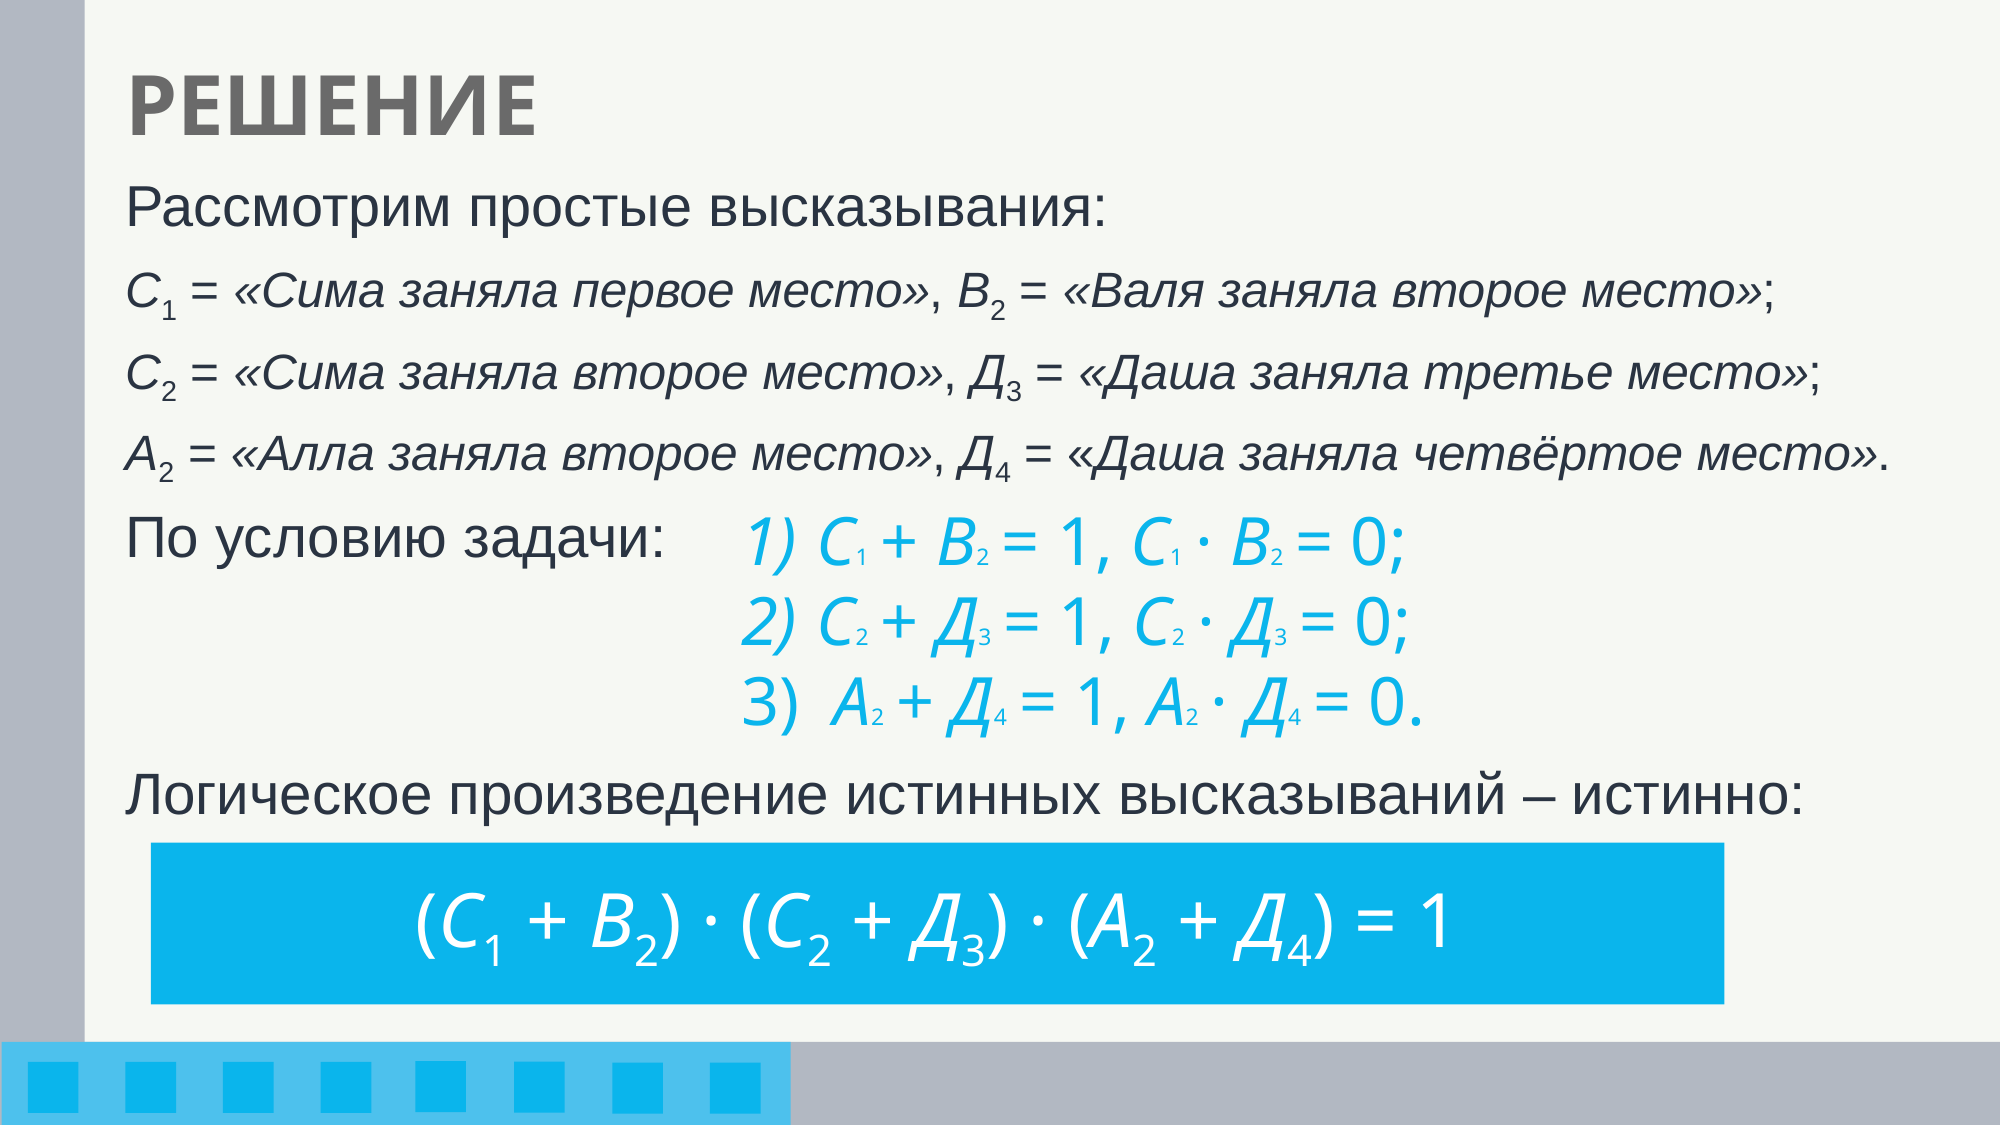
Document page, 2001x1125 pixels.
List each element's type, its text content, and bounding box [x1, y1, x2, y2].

text_box По условию задачи: [110, 491, 1918, 577]
text_box Логическое произведение истинных высказываний – истинно: [110, 748, 1918, 834]
text_box С1 + В2 = 1, С1 · В2 = 0; С2 + Д3 = 1, С2 · Д3 = 0; А2 + Д4 = 1, А2 · Д4 = 0. [726, 577, 1498, 746]
list Рассмотрим простые высказывания: С1 = «Сима заняла первое место», В2 = «Валя заняла второе место»; С2 = «Сима заняла второе место», Д3 = «Даша заняла третье место»; А2 = «Алла заняла второе место», Д4 = «Даша заняла четвёртое место». [110, 169, 2000, 492]
text_box (С1 + В2) · (С2 + Д3) · (А2 + Д4) = 1 [150, 842, 1725, 1005]
title РЕШЕНИЕ [110, 0, 1892, 169]
